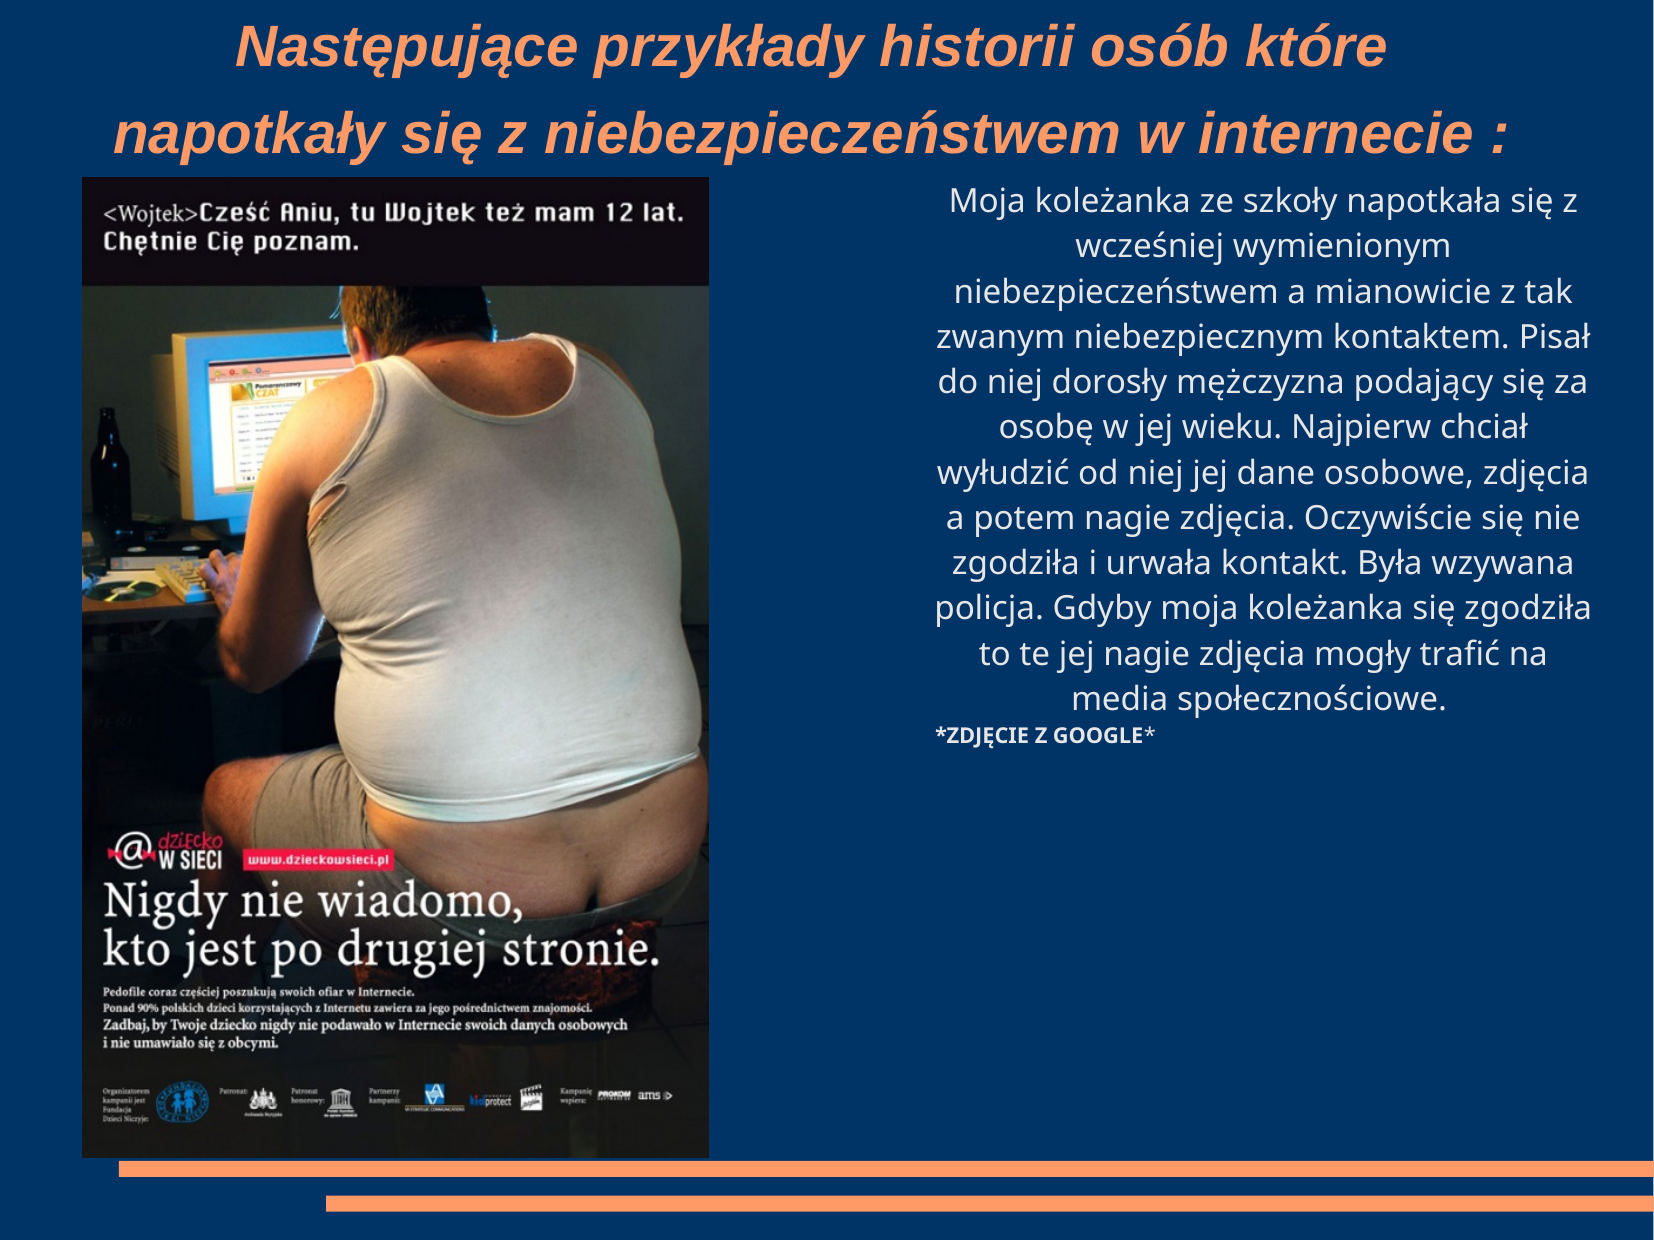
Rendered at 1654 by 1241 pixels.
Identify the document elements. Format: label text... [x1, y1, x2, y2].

list Moja koleżanka ze szkoły napotkała się z wcześniej wymienionym niebezpieczeństwem a mianowicie z tak zwanym niebezpiecznym kontaktem. Pisał do niej dorosły mężczyzna podający się za osobę w jej wieku. Najpierw chciał wyłudzić od niej jej dane osobowe, zdjęcia a potem nagie zdjęcia. Oczywiście się nie zgodziła i urwała kontakt. Była wzywana policja. Gdyby moja koleżanka się zgodziła to te jej nagie zdjęcia mogły trafić na media społecznościowe. *ZDJĘCIE Z GOOGLE* [862, 177, 1595, 1220]
title Następujące przykłady historii osób które napotkały się z niebezpieczeństwem w internecie : [106, 0, 1519, 232]
picture [82, 177, 709, 1158]
